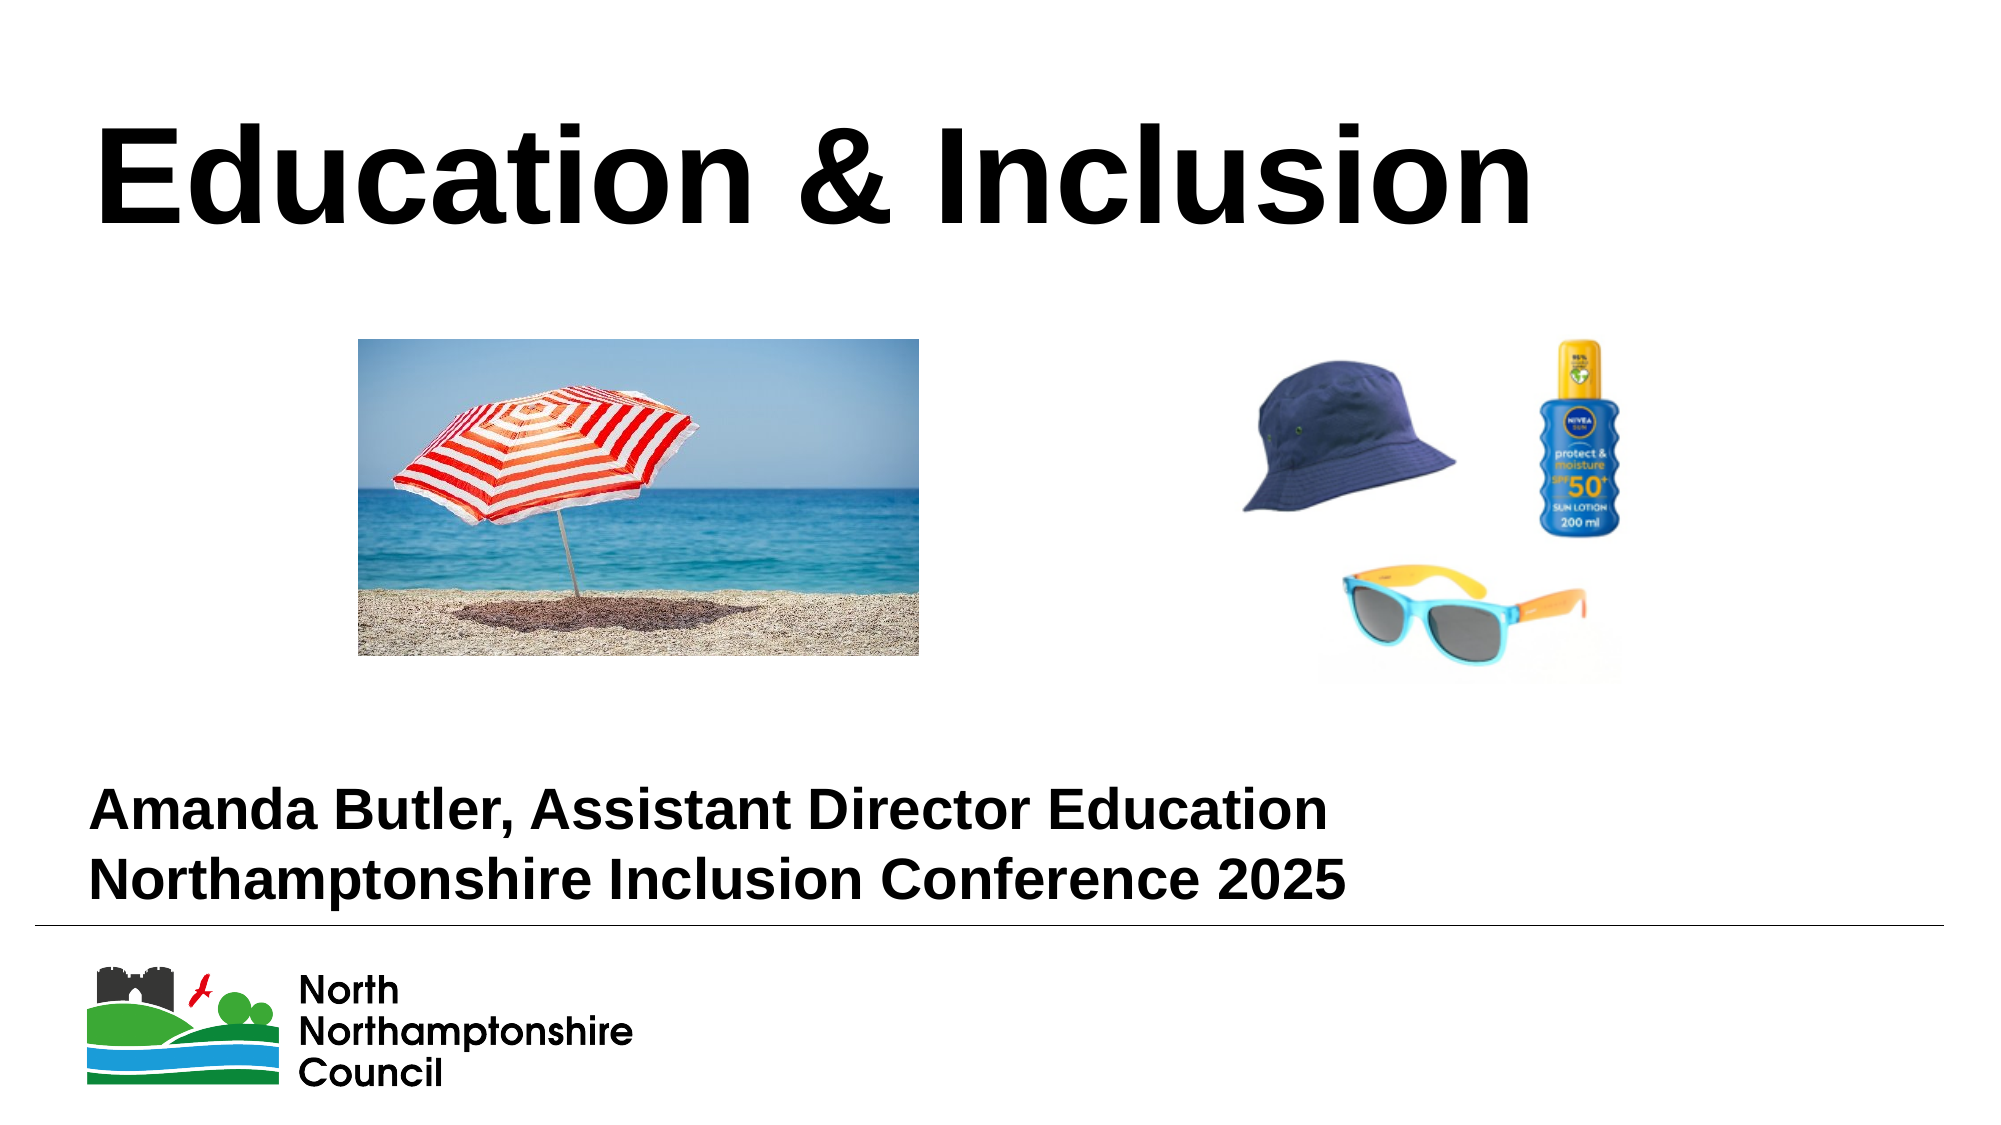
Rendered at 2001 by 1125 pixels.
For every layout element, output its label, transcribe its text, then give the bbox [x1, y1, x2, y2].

picture [1224, 319, 1695, 684]
picture [358, 339, 919, 656]
text_box Amanda Butler, Assistant Director Education Northamptonshire Inclusion Conference 2025 [73, 763, 1930, 921]
picture [70, 951, 646, 1101]
text_box Education & Inclusion [78, 78, 1936, 260]
